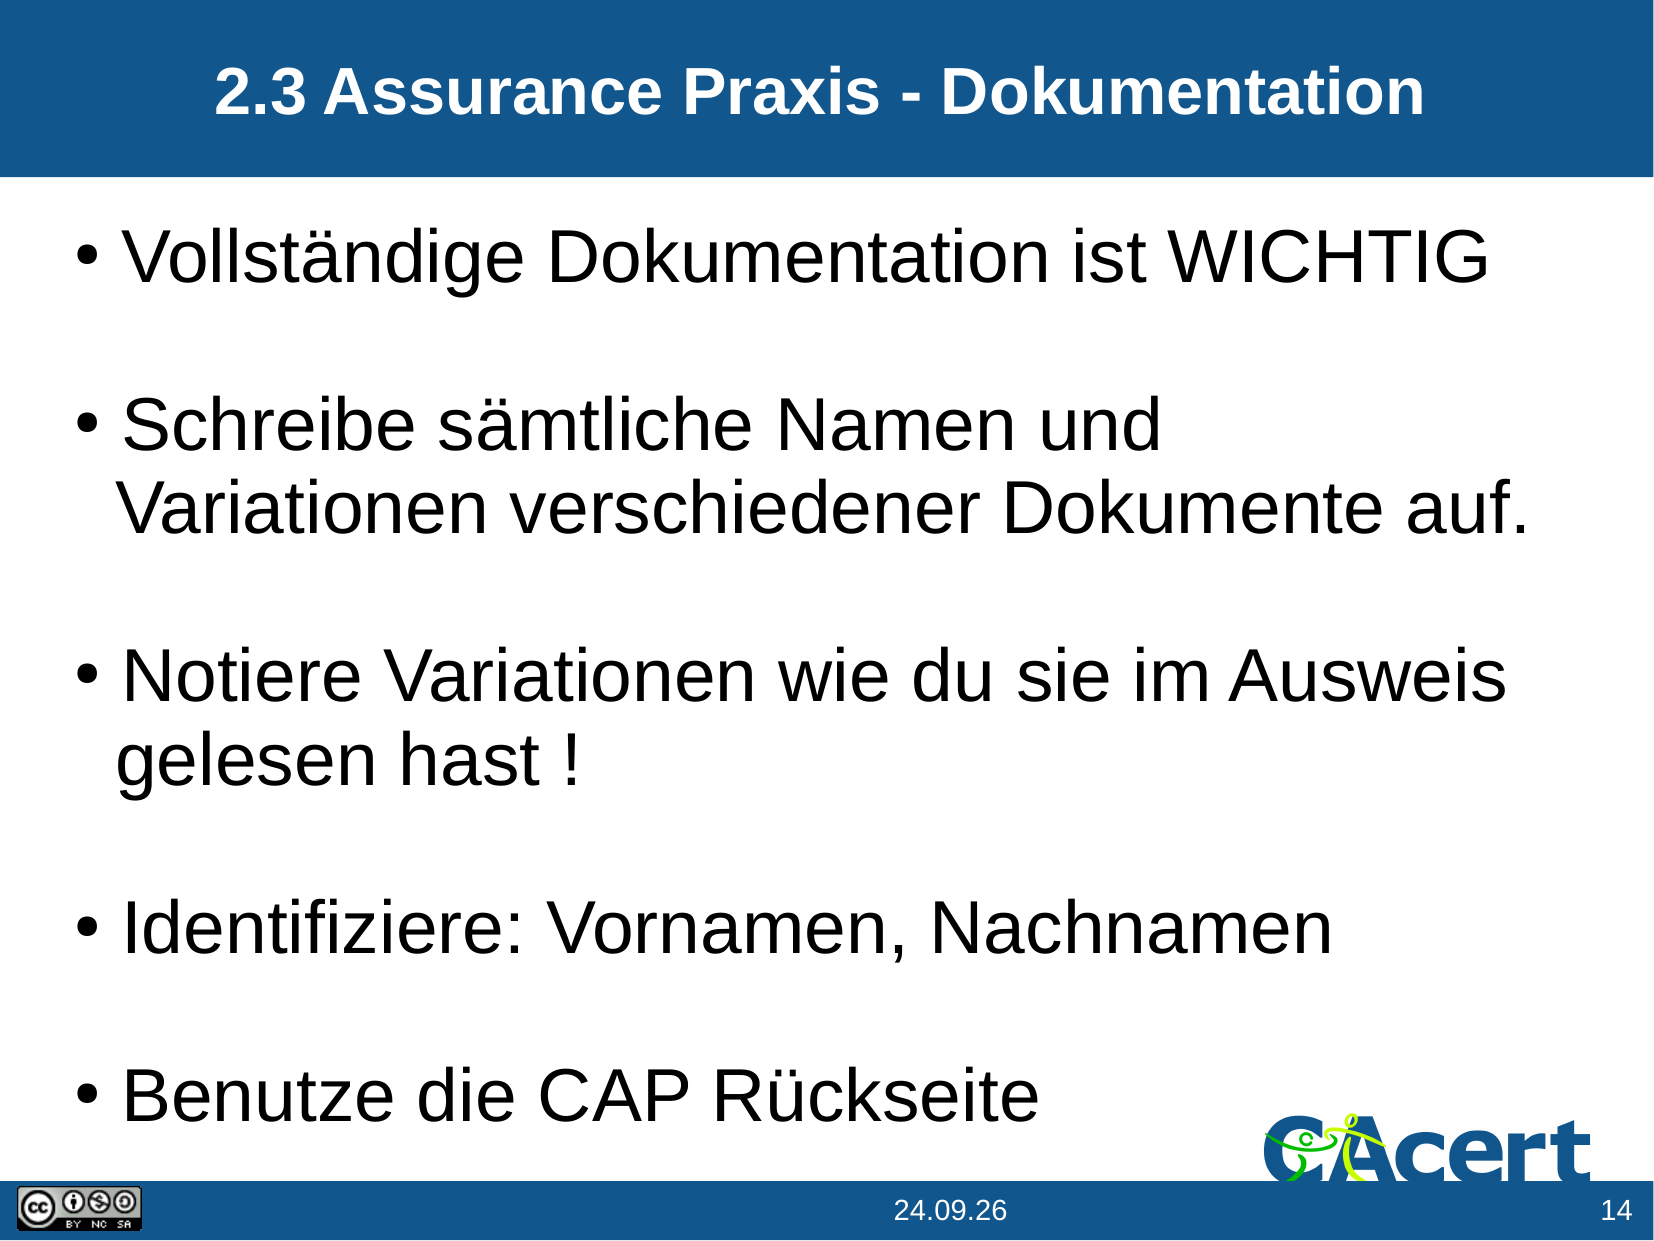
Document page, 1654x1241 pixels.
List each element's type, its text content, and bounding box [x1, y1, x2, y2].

title 2.3 Assurance Praxis - Dokumentation [76, 17, 1565, 166]
text_box Vollständige Dokumentation ist WICHTIG Schreibe sämtliche Namen und Variationen verschiedener Dokumente auf. Notiere Variationen wie du sie im Ausweis gelesen hast ! Identifiziere: Vornamen, Nachnamen Benutze die CAP Rückseite [59, 206, 1565, 1146]
picture [1263, 1112, 1591, 1181]
picture [17, 1186, 142, 1231]
